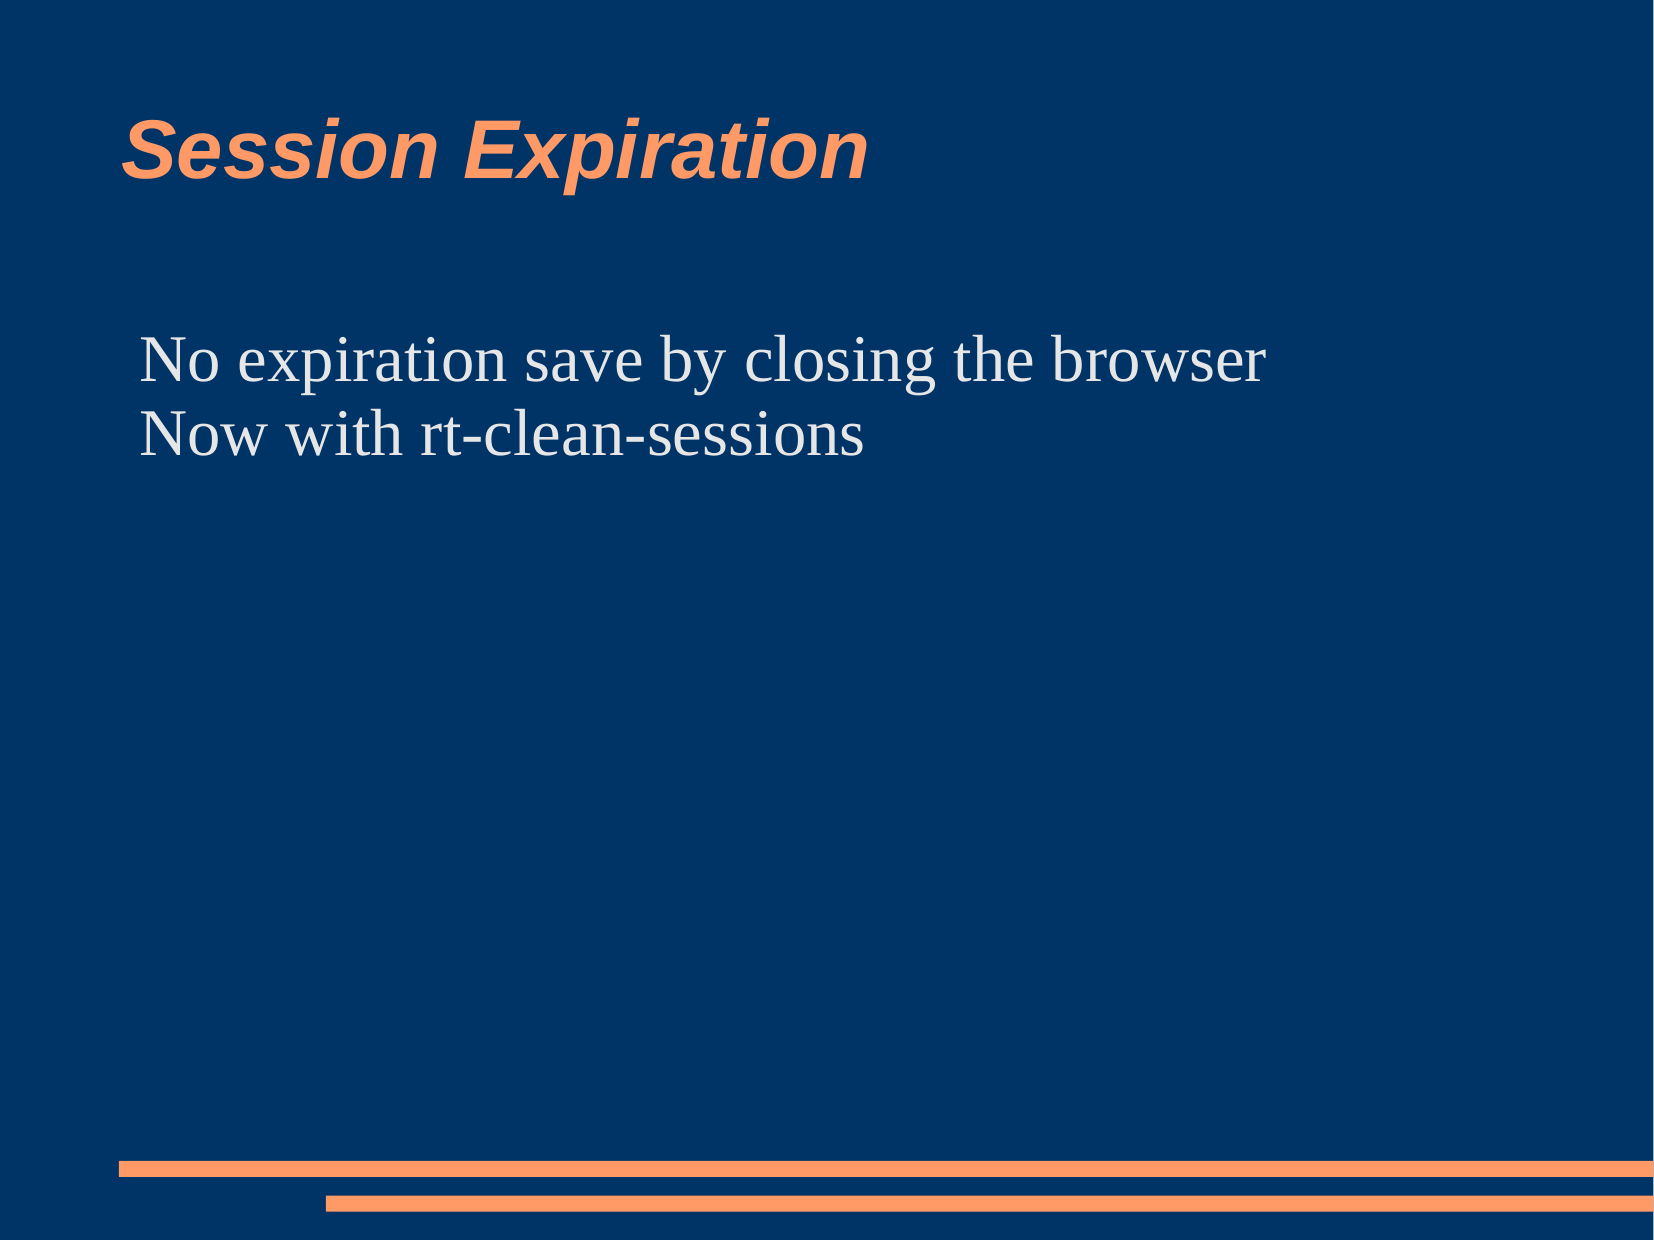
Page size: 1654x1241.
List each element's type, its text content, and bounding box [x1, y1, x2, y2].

title Session Expiration [121, 46, 1534, 254]
list No expiration save by closing the browser Now with rt-clean-sessions [121, 322, 1561, 1118]
